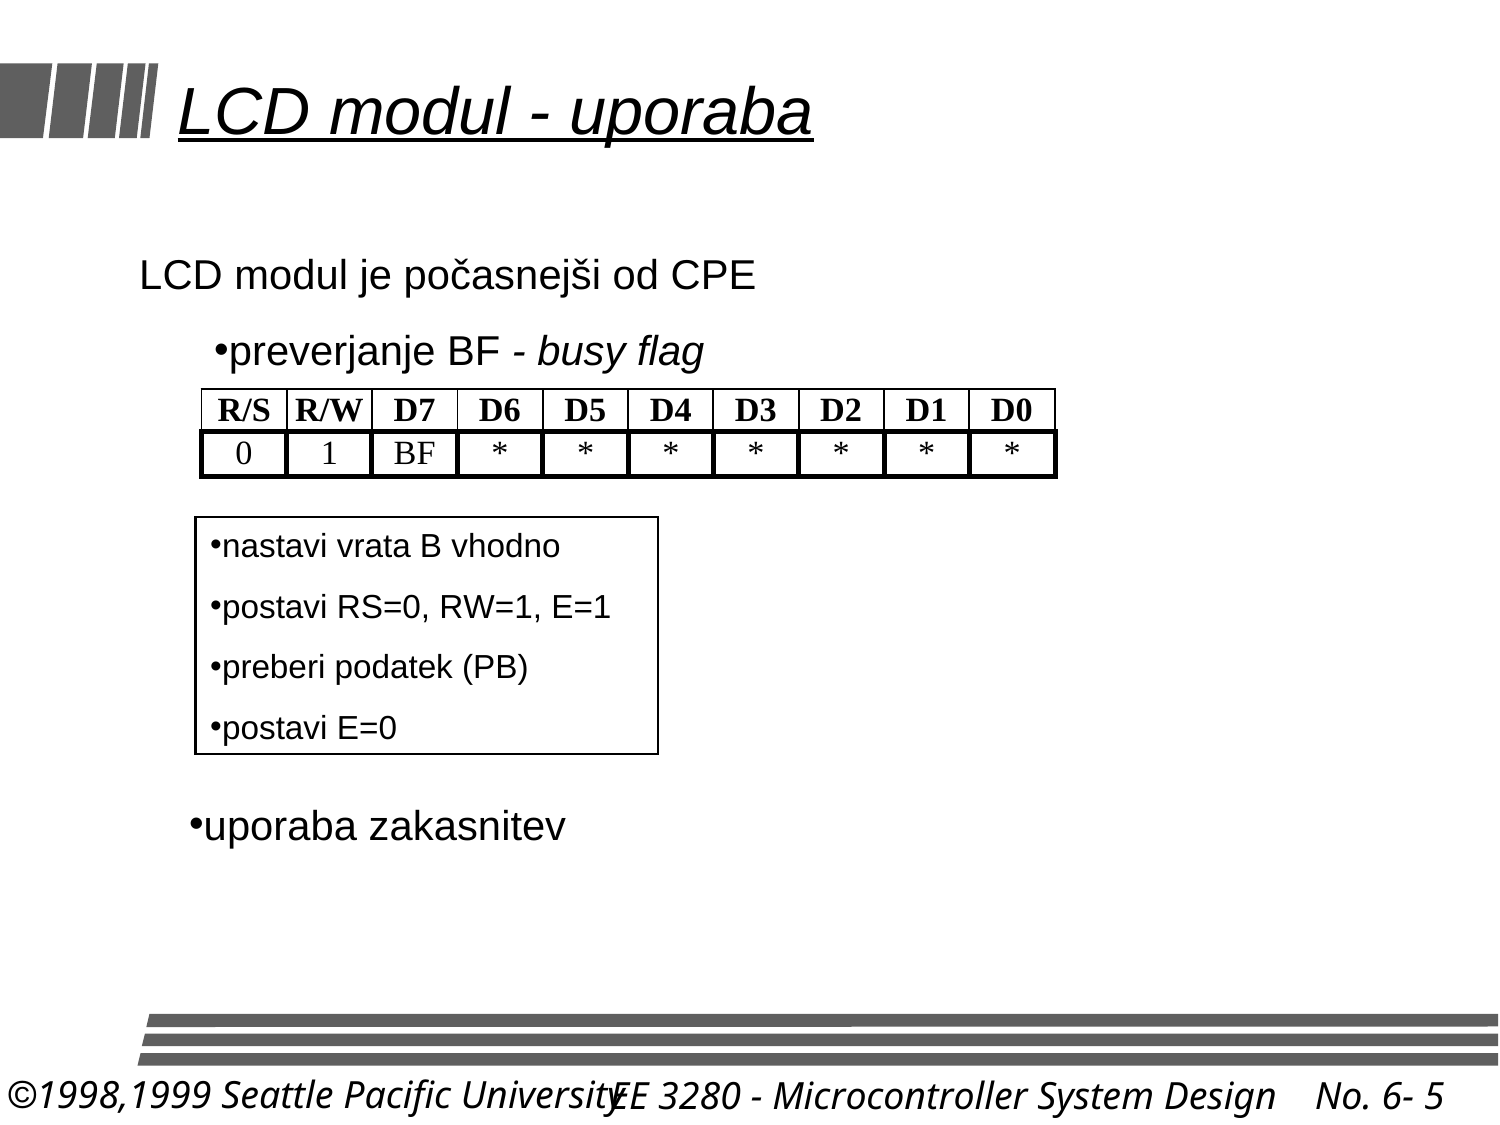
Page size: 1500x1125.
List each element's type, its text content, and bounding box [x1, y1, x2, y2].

text_box uporaba zakasnitev [99, 790, 1406, 857]
text_box LCD modul je počasnejši od CPE preverjanje BF - busy flag [124, 240, 1431, 382]
text_box nastavi vrata B vhodno postavi RS=0, RW=1, E=1 preberi podatek (PB) postavi E=0 [195, 516, 659, 755]
text_box LCD modul - uporaba [162, 60, 1350, 154]
chart [196, 388, 1500, 526]
